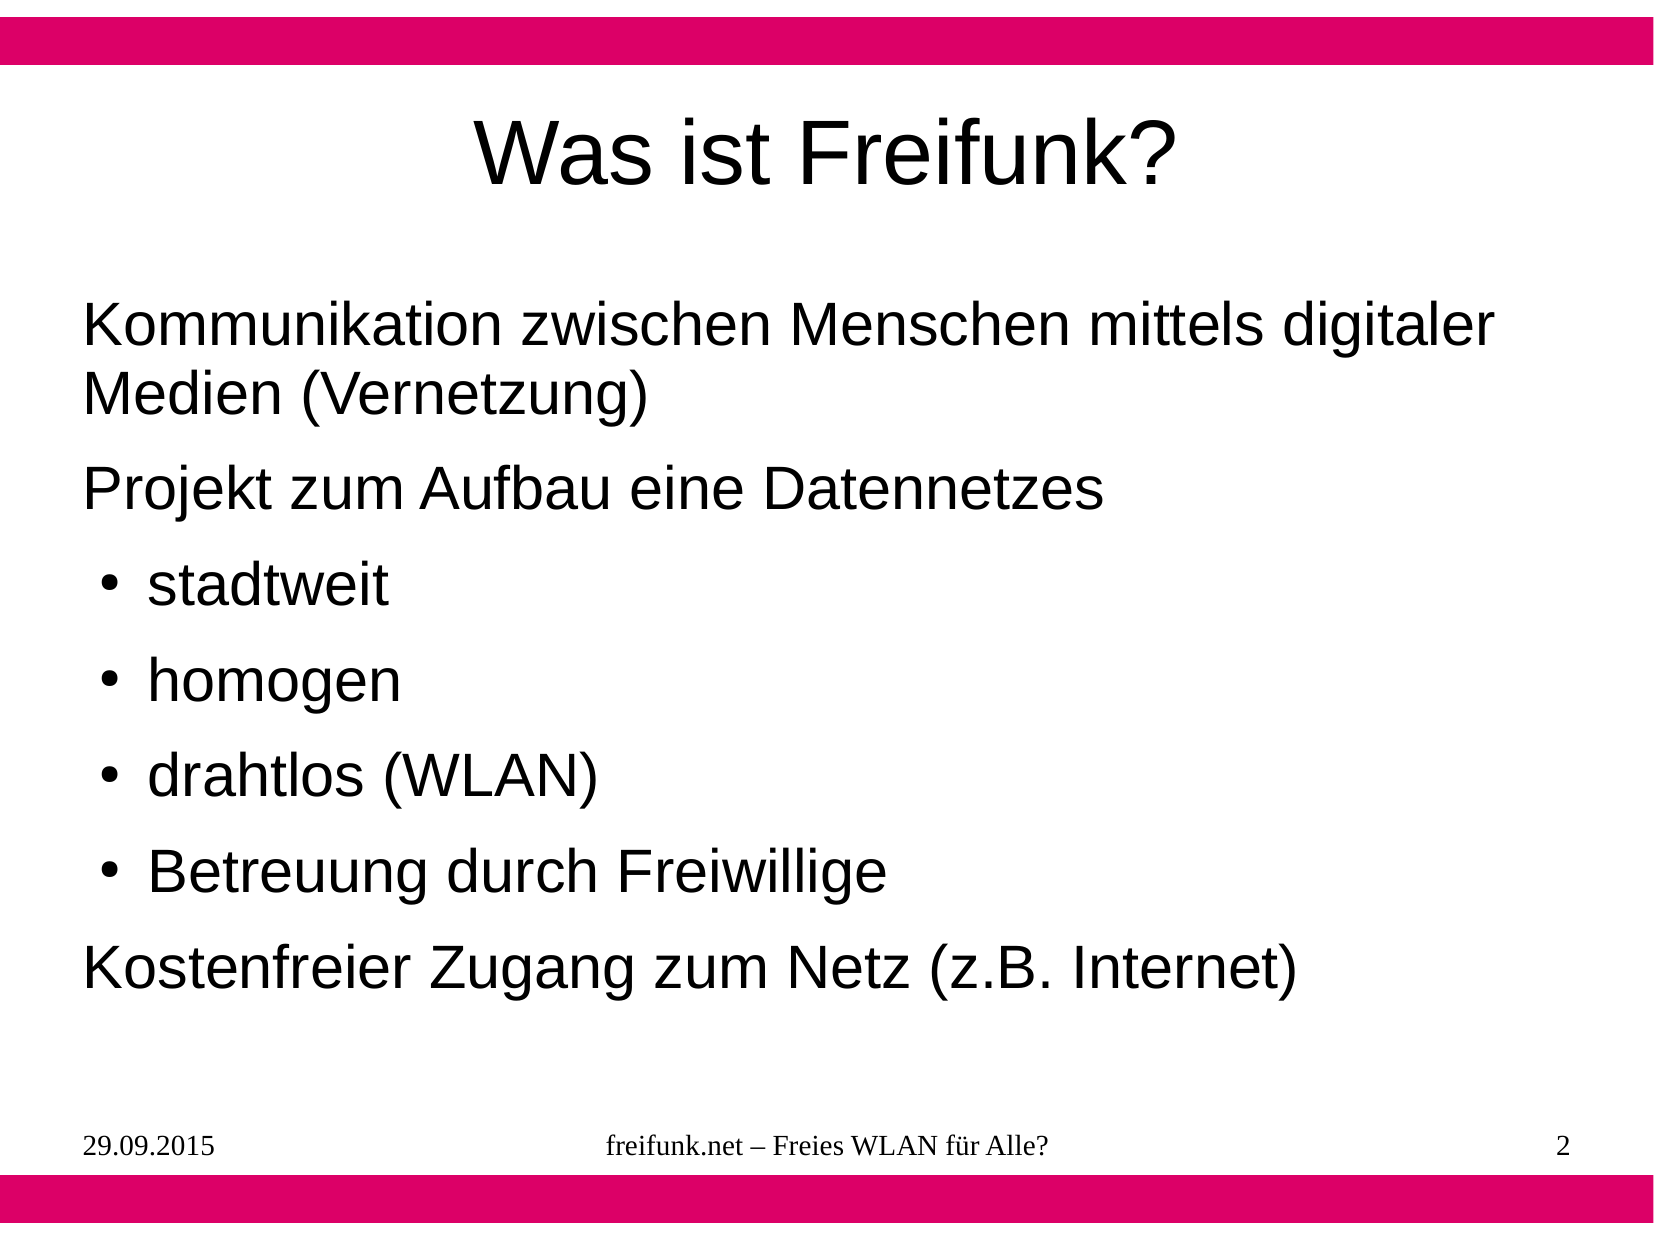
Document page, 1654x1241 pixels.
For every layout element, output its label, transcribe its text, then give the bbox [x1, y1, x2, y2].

picture [0, 1175, 1654, 1223]
picture [0, 17, 1654, 65]
list Kommunikation zwischen Menschen mittels digitaler Medien (Vernetzung) Projekt zum Aufbau eine Datennetzes stadtweit homogen drahtlos (WLAN) Betreuung durch Freiwillige Kostenfreier Zugang zum Netz (z.B. Internet) [82, 290, 1538, 1010]
title Was ist Freifunk? [82, 65, 1571, 257]
